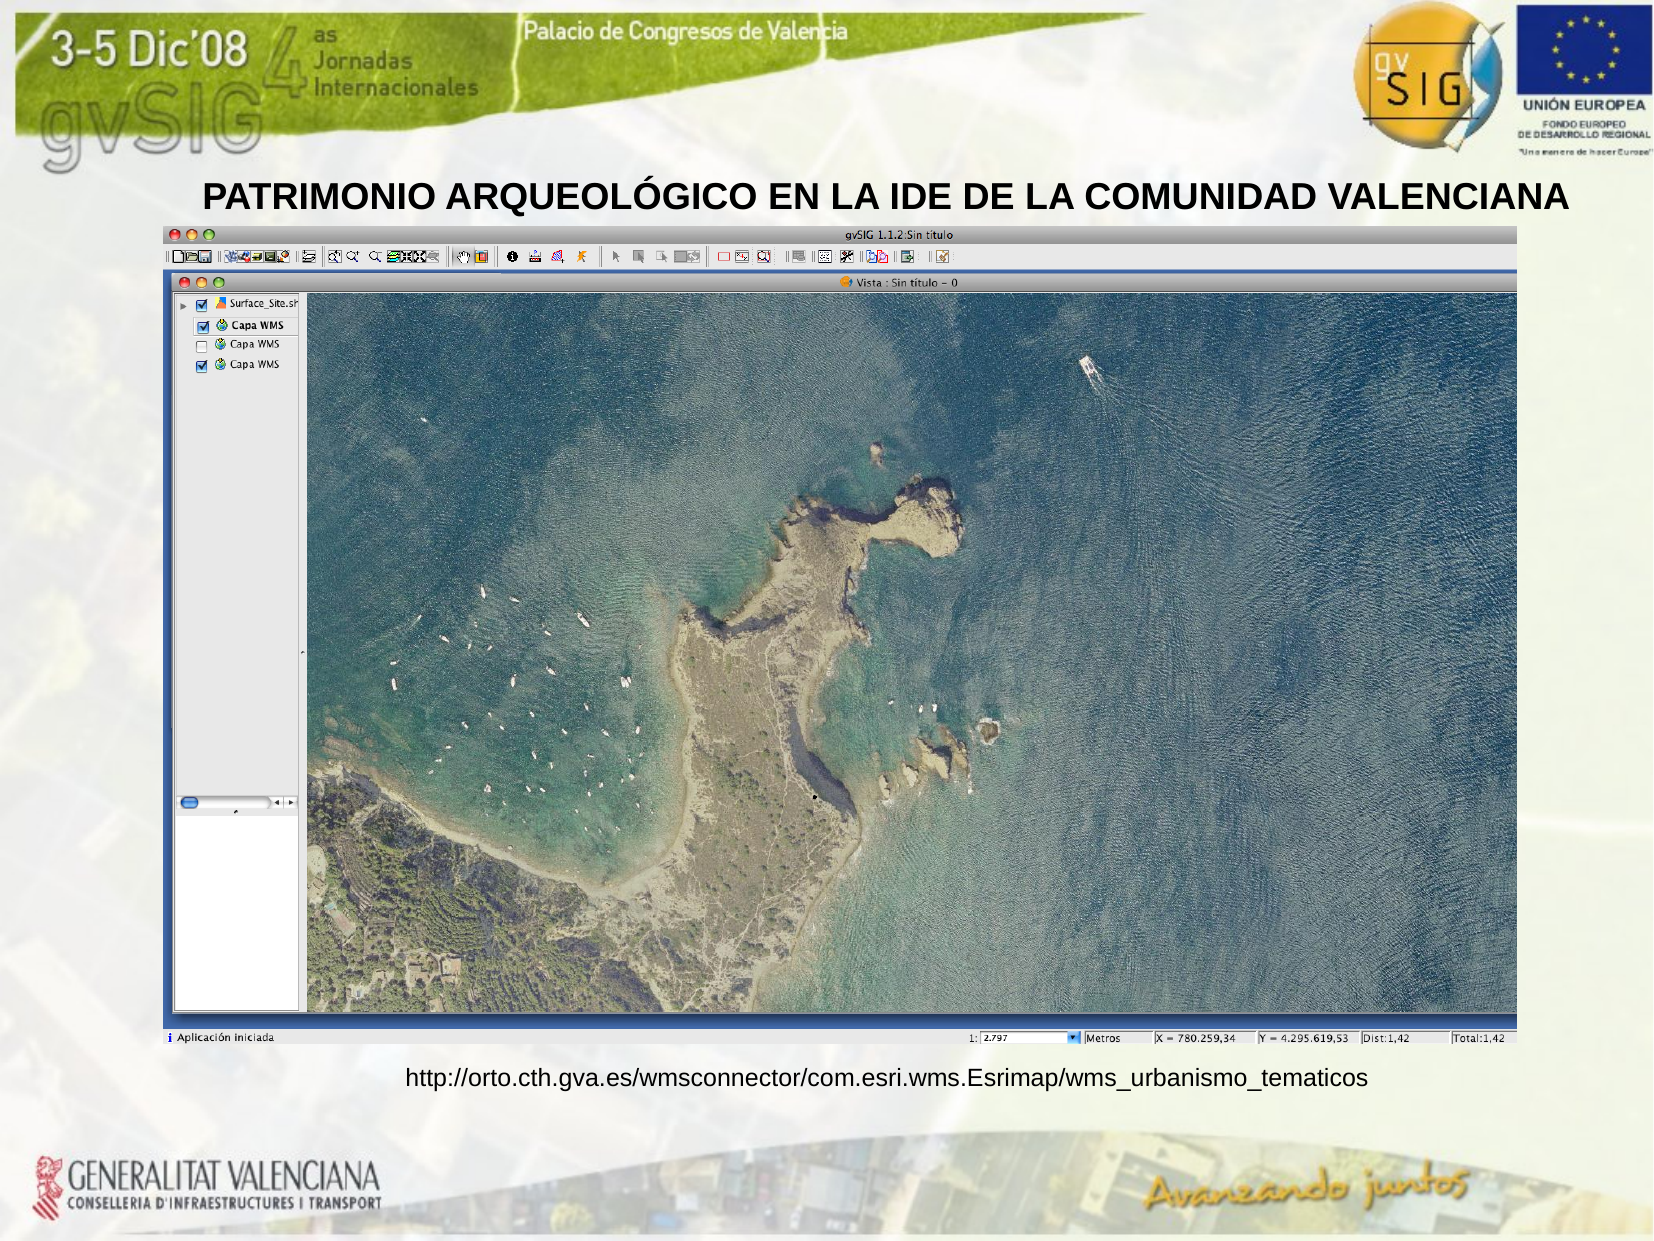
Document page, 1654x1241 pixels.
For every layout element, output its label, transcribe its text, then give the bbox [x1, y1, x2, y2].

text_box PATRIMONIO ARQUEOLÓGICO EN LA IDE DE LA COMUNIDAD VALENCIANA [187, 168, 1591, 232]
picture [0, 0, 1654, 1241]
text_box http://orto.cth.gva.es/wmsconnector/com.esri.wms.Esrimap/wms_urbanismo_tematicos [390, 1055, 1387, 1102]
